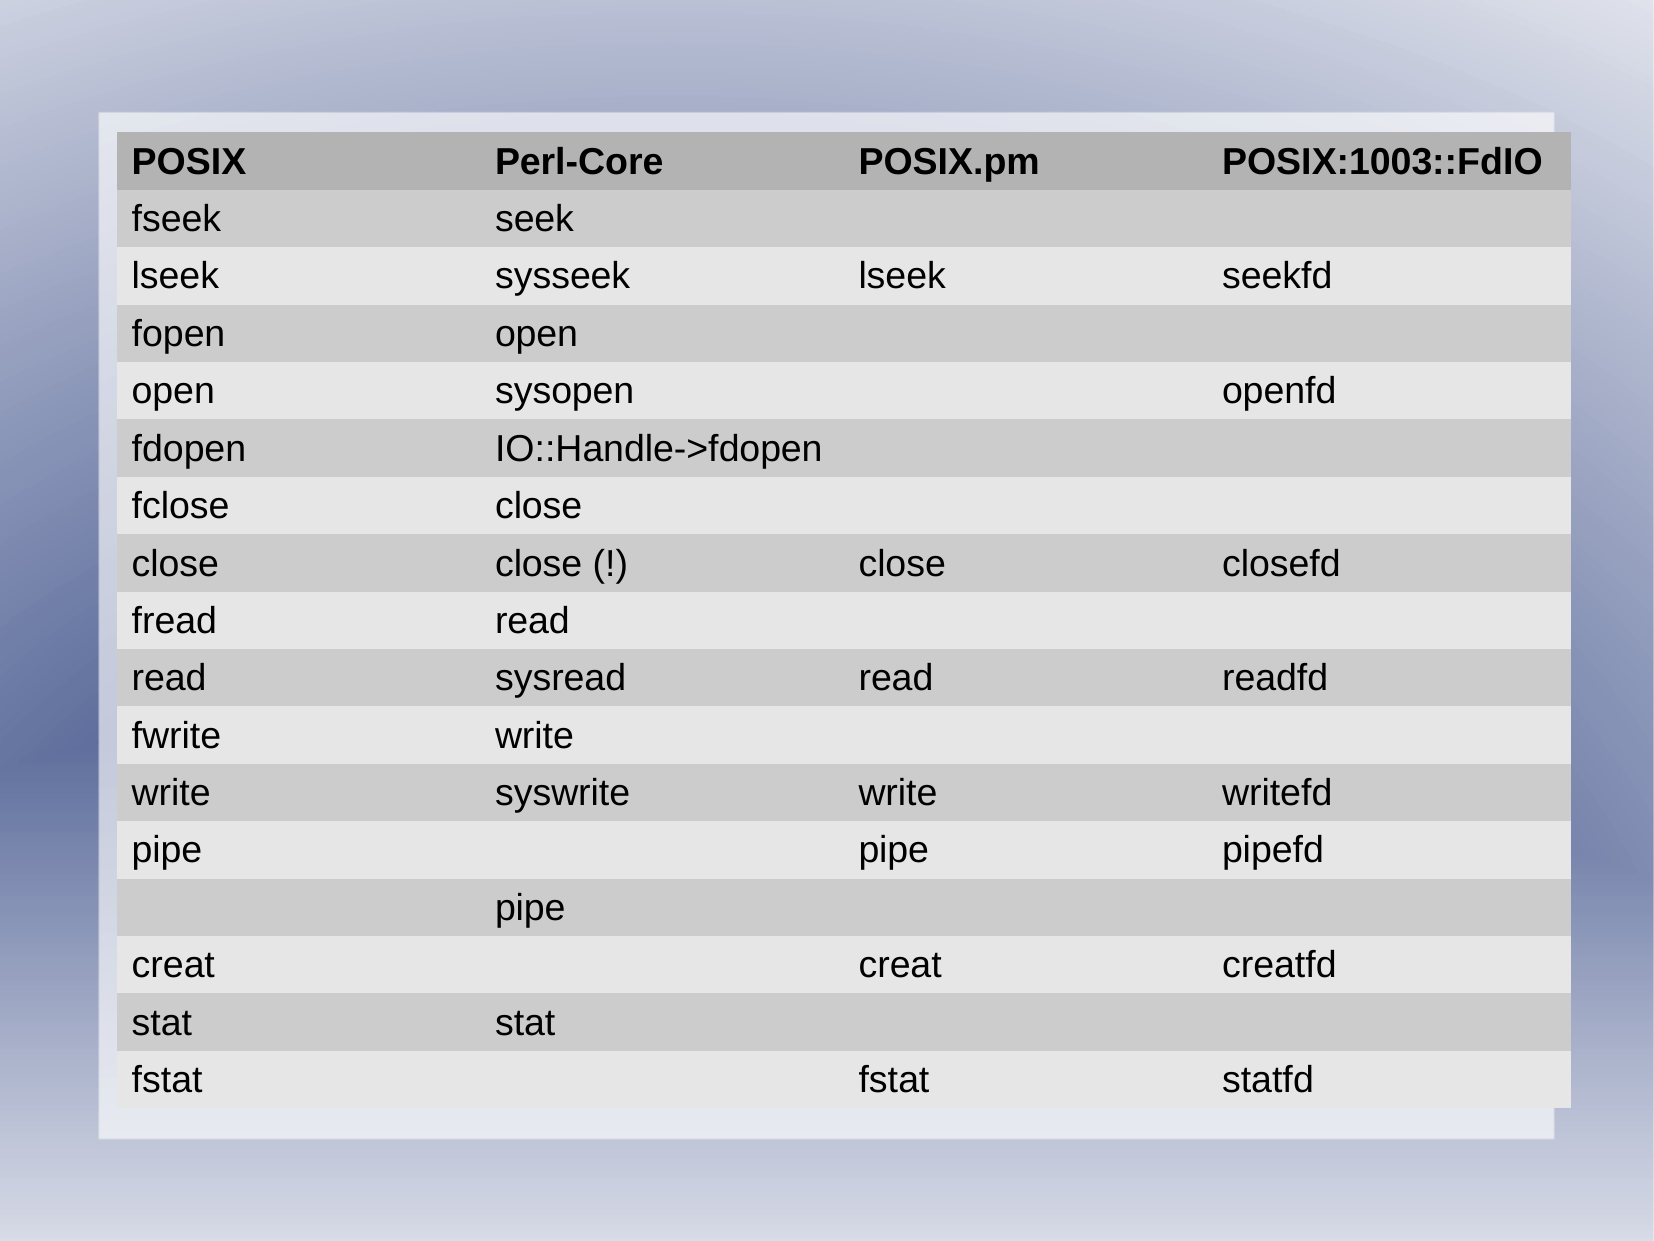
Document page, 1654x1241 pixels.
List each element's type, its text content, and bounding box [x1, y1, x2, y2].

table_cell [117, 879, 480, 936]
table_cell read [117, 649, 480, 706]
table_cell [1207, 592, 1571, 649]
table_cell read [844, 649, 1207, 706]
table_cell pipe [844, 821, 1207, 879]
table_cell write [480, 706, 844, 764]
table_cell seekfd [1207, 247, 1571, 305]
table_cell closefd [1207, 534, 1571, 592]
table_cell stat [117, 993, 480, 1051]
table_cell fseek [117, 190, 480, 247]
table_cell [844, 305, 1207, 362]
table_cell open [117, 362, 480, 419]
table_cell [844, 419, 1207, 477]
table_cell [844, 592, 1207, 649]
table_cell [1207, 190, 1571, 247]
table_cell [844, 477, 1207, 534]
table_cell pipe [480, 879, 844, 936]
table_cell stat [480, 993, 844, 1051]
table_cell write [117, 764, 480, 821]
table_cell sysopen [480, 362, 844, 419]
table_cell fread [117, 592, 480, 649]
table_cell openfd [1207, 362, 1571, 419]
table_cell fstat [844, 1051, 1207, 1108]
table_cell [1207, 477, 1571, 534]
table_header POSIX:1003::FdIO [1207, 132, 1571, 190]
table_cell fstat [117, 1051, 480, 1108]
table_cell open [480, 305, 844, 362]
table_cell seek [480, 190, 844, 247]
table_cell close [844, 534, 1207, 592]
table_cell [1207, 706, 1571, 764]
table_cell fwrite [117, 706, 480, 764]
picture [0, 0, 1654, 1241]
table_cell [844, 362, 1207, 419]
table_cell lseek [844, 247, 1207, 305]
table_cell writefd [1207, 764, 1571, 821]
table_cell statfd [1207, 1051, 1571, 1108]
table_cell fdopen [117, 419, 480, 477]
table_cell close [480, 477, 844, 534]
table_cell [844, 879, 1207, 936]
table_header POSIX.pm [844, 132, 1207, 190]
table_cell [1207, 993, 1571, 1051]
table_cell sysseek [480, 247, 844, 305]
table_cell lseek [117, 247, 480, 305]
table_cell [1207, 305, 1571, 362]
table_cell [844, 706, 1207, 764]
table_header Perl-Core [480, 132, 844, 190]
table_cell creat [844, 936, 1207, 993]
table_cell [844, 190, 1207, 247]
table_header POSIX [117, 132, 480, 190]
table_cell [844, 993, 1207, 1051]
table_cell fopen [117, 305, 480, 362]
table_cell read [480, 592, 844, 649]
table_cell [480, 1051, 844, 1108]
table_cell pipefd [1207, 821, 1571, 879]
table_cell fclose [117, 477, 480, 534]
table_cell pipe [117, 821, 480, 879]
table_cell syswrite [480, 764, 844, 821]
table_cell write [844, 764, 1207, 821]
table_cell [480, 936, 844, 993]
table_cell close (!) [480, 534, 844, 592]
table_cell [480, 821, 844, 879]
table_cell close [117, 534, 480, 592]
table_cell IO::Handle->fdopen [480, 419, 844, 477]
table_cell [1207, 419, 1571, 477]
table_cell readfd [1207, 649, 1571, 706]
table_cell sysread [480, 649, 844, 706]
table_cell [1207, 879, 1571, 936]
table_cell creat [117, 936, 480, 993]
table_cell creatfd [1207, 936, 1571, 993]
